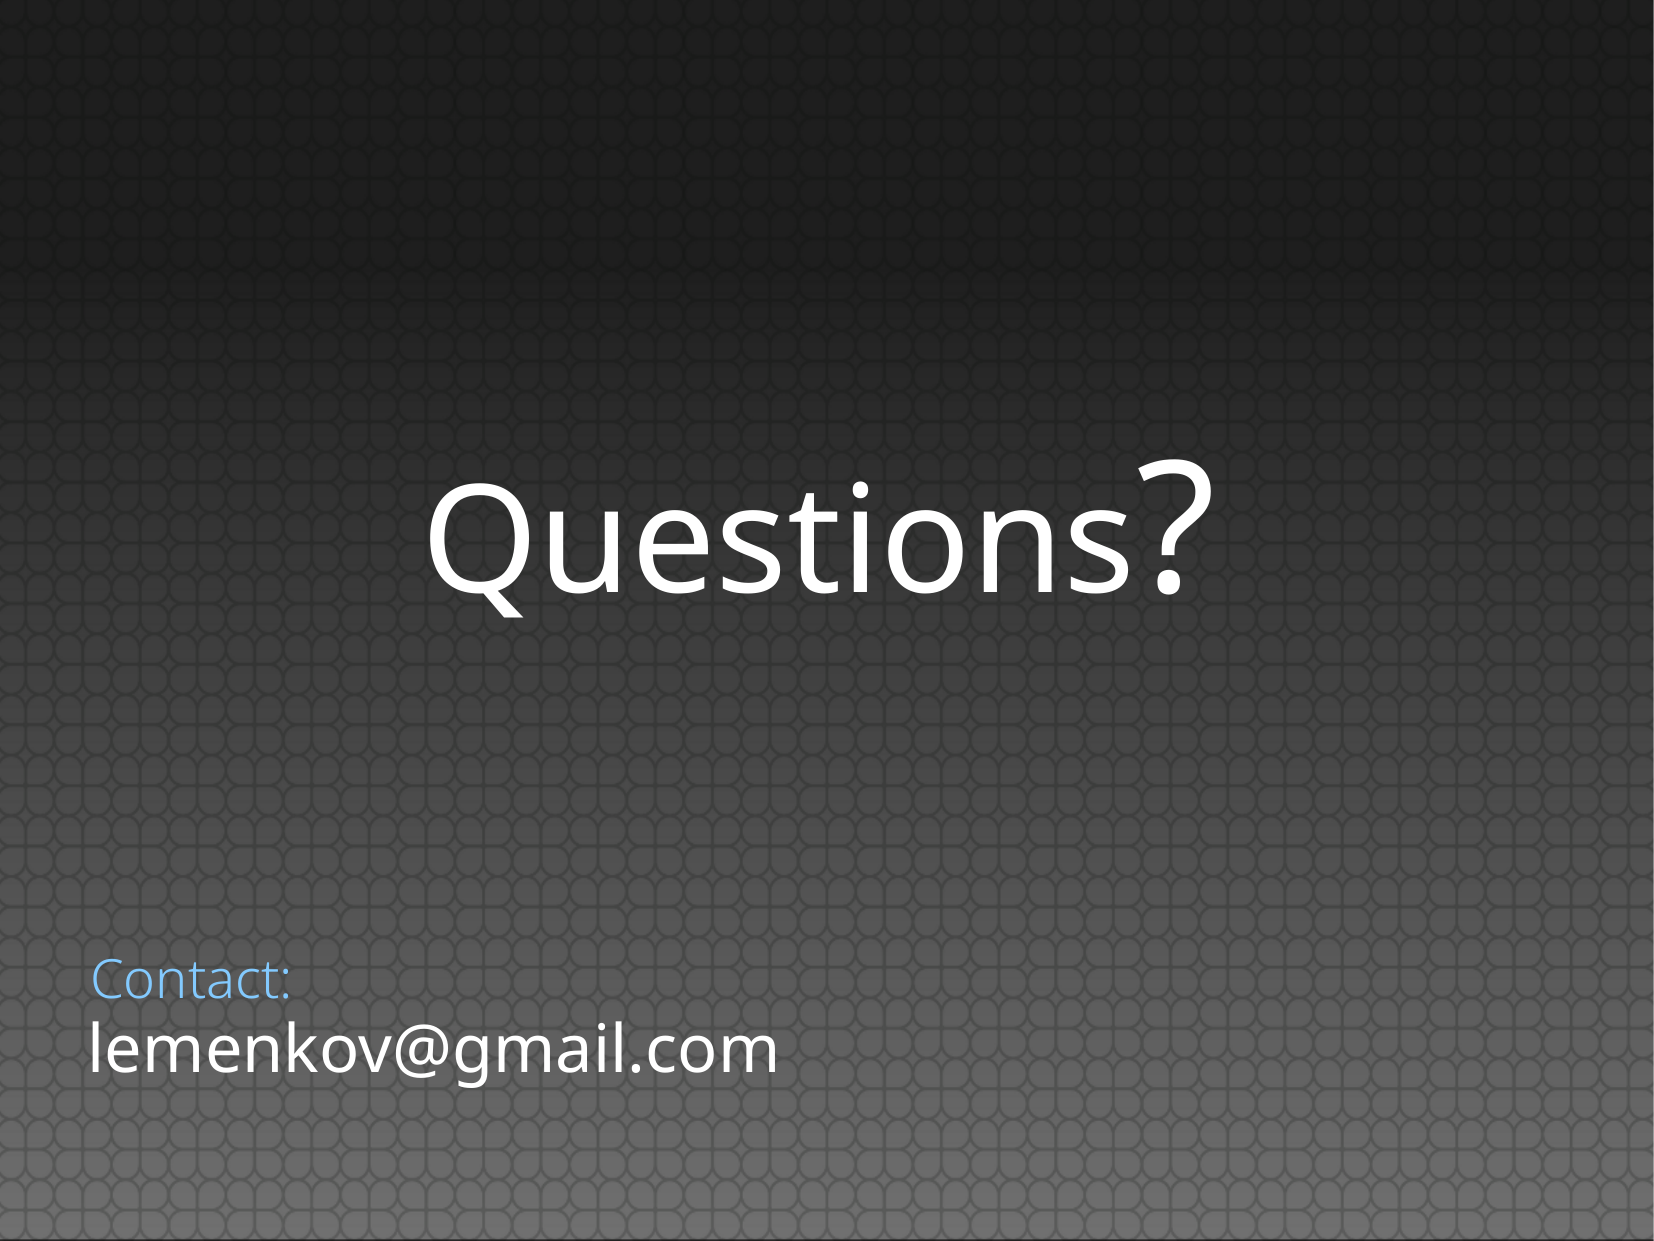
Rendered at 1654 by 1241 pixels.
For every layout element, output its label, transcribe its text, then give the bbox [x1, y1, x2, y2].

title Questions? [30, 414, 1606, 628]
picture [0, 0, 1654, 1241]
text_box Contact: [75, 933, 430, 1012]
text_box lemenkov@gmail.com [72, 993, 1179, 1087]
